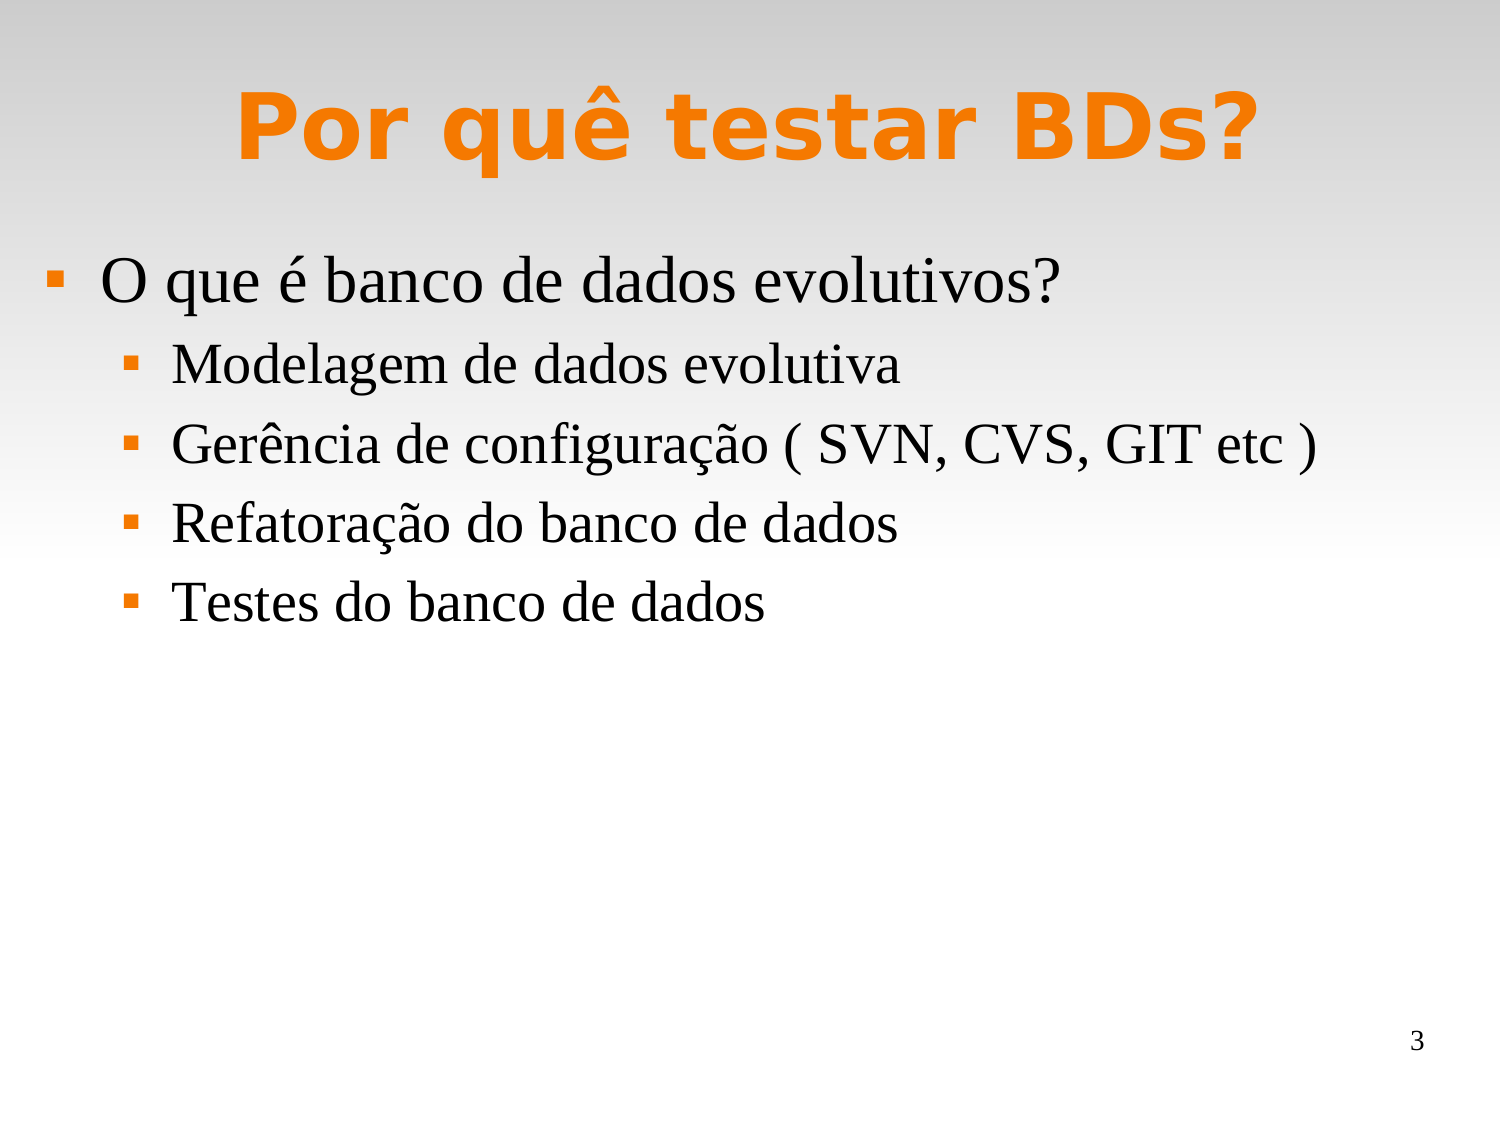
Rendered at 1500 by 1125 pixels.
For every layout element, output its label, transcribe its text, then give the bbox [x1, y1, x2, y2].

title Por quê testar BDs? [29, 38, 1469, 218]
list O que é banco de dados evolutivos? Modelagem de dados evolutiva Gerência de configuração ( SVN, CVS, GIT etc )‏ Refatoração do banco de dados Testes do banco de dados [29, 243, 1469, 1072]
